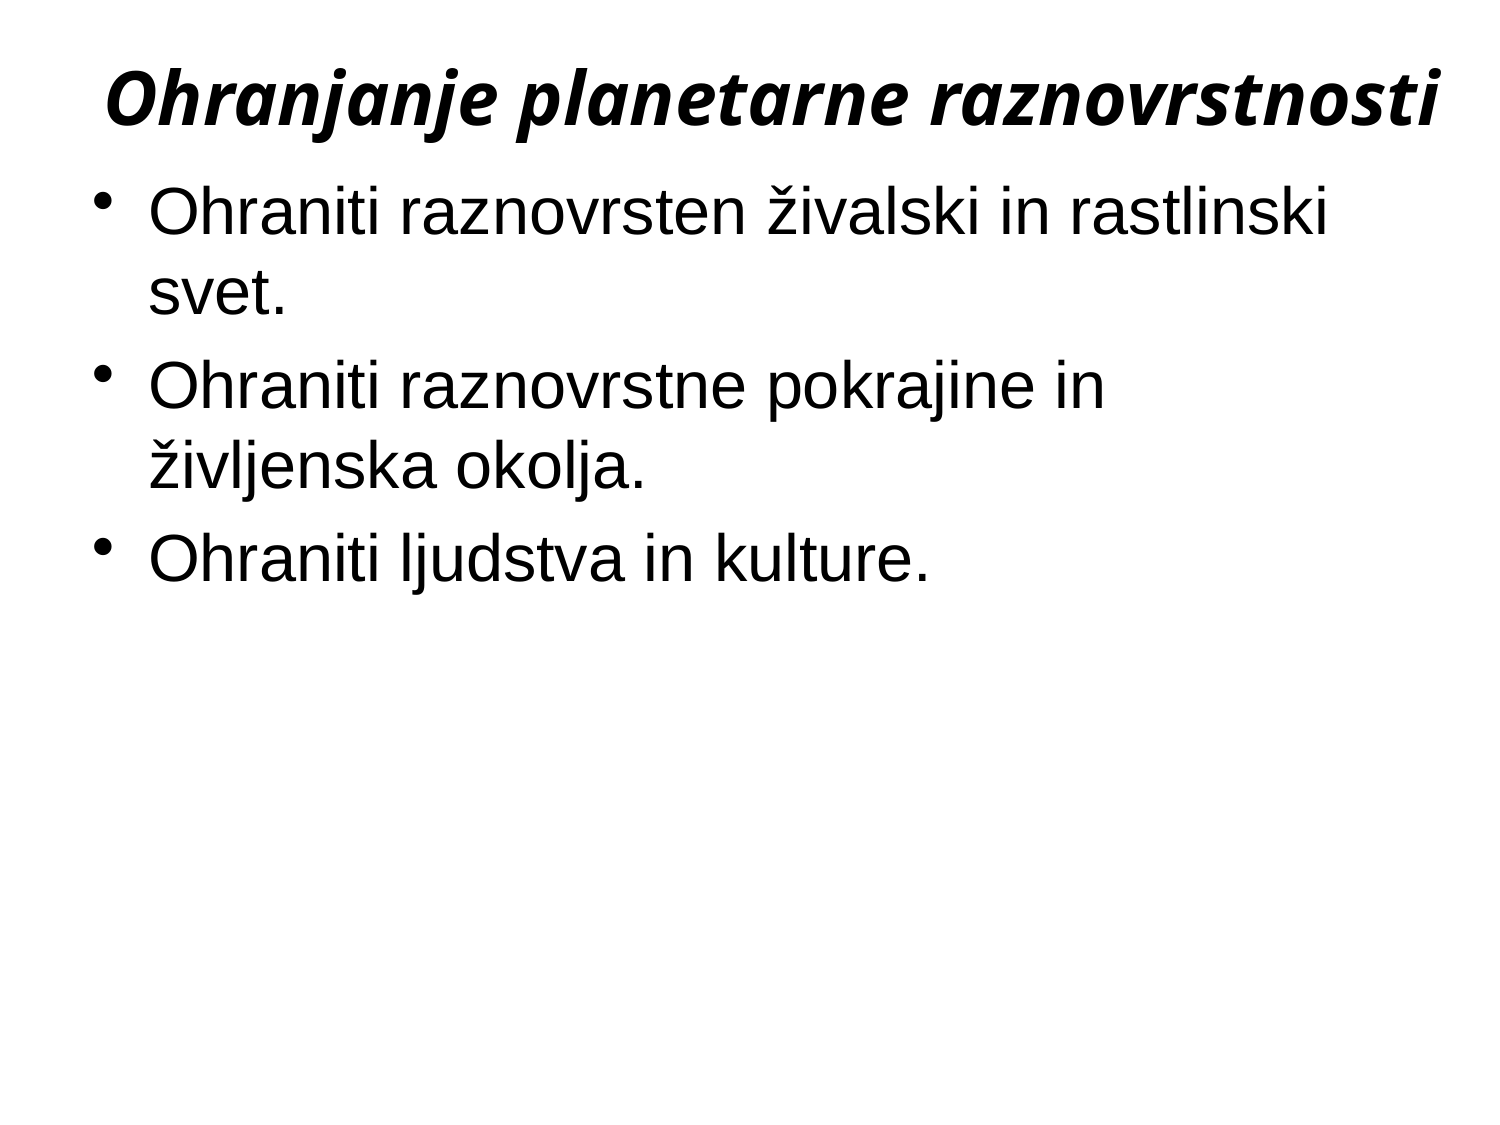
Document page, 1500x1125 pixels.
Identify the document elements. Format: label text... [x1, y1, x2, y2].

list Ohraniti raznovrsten živalski in rastlinski svet. Ohraniti raznovrstne pokrajine in življenska okolja. Ohraniti ljudstva in kulture. [76, 160, 1427, 639]
text_box Ohranjanje planetarne raznovrstnosti [88, 42, 1436, 149]
